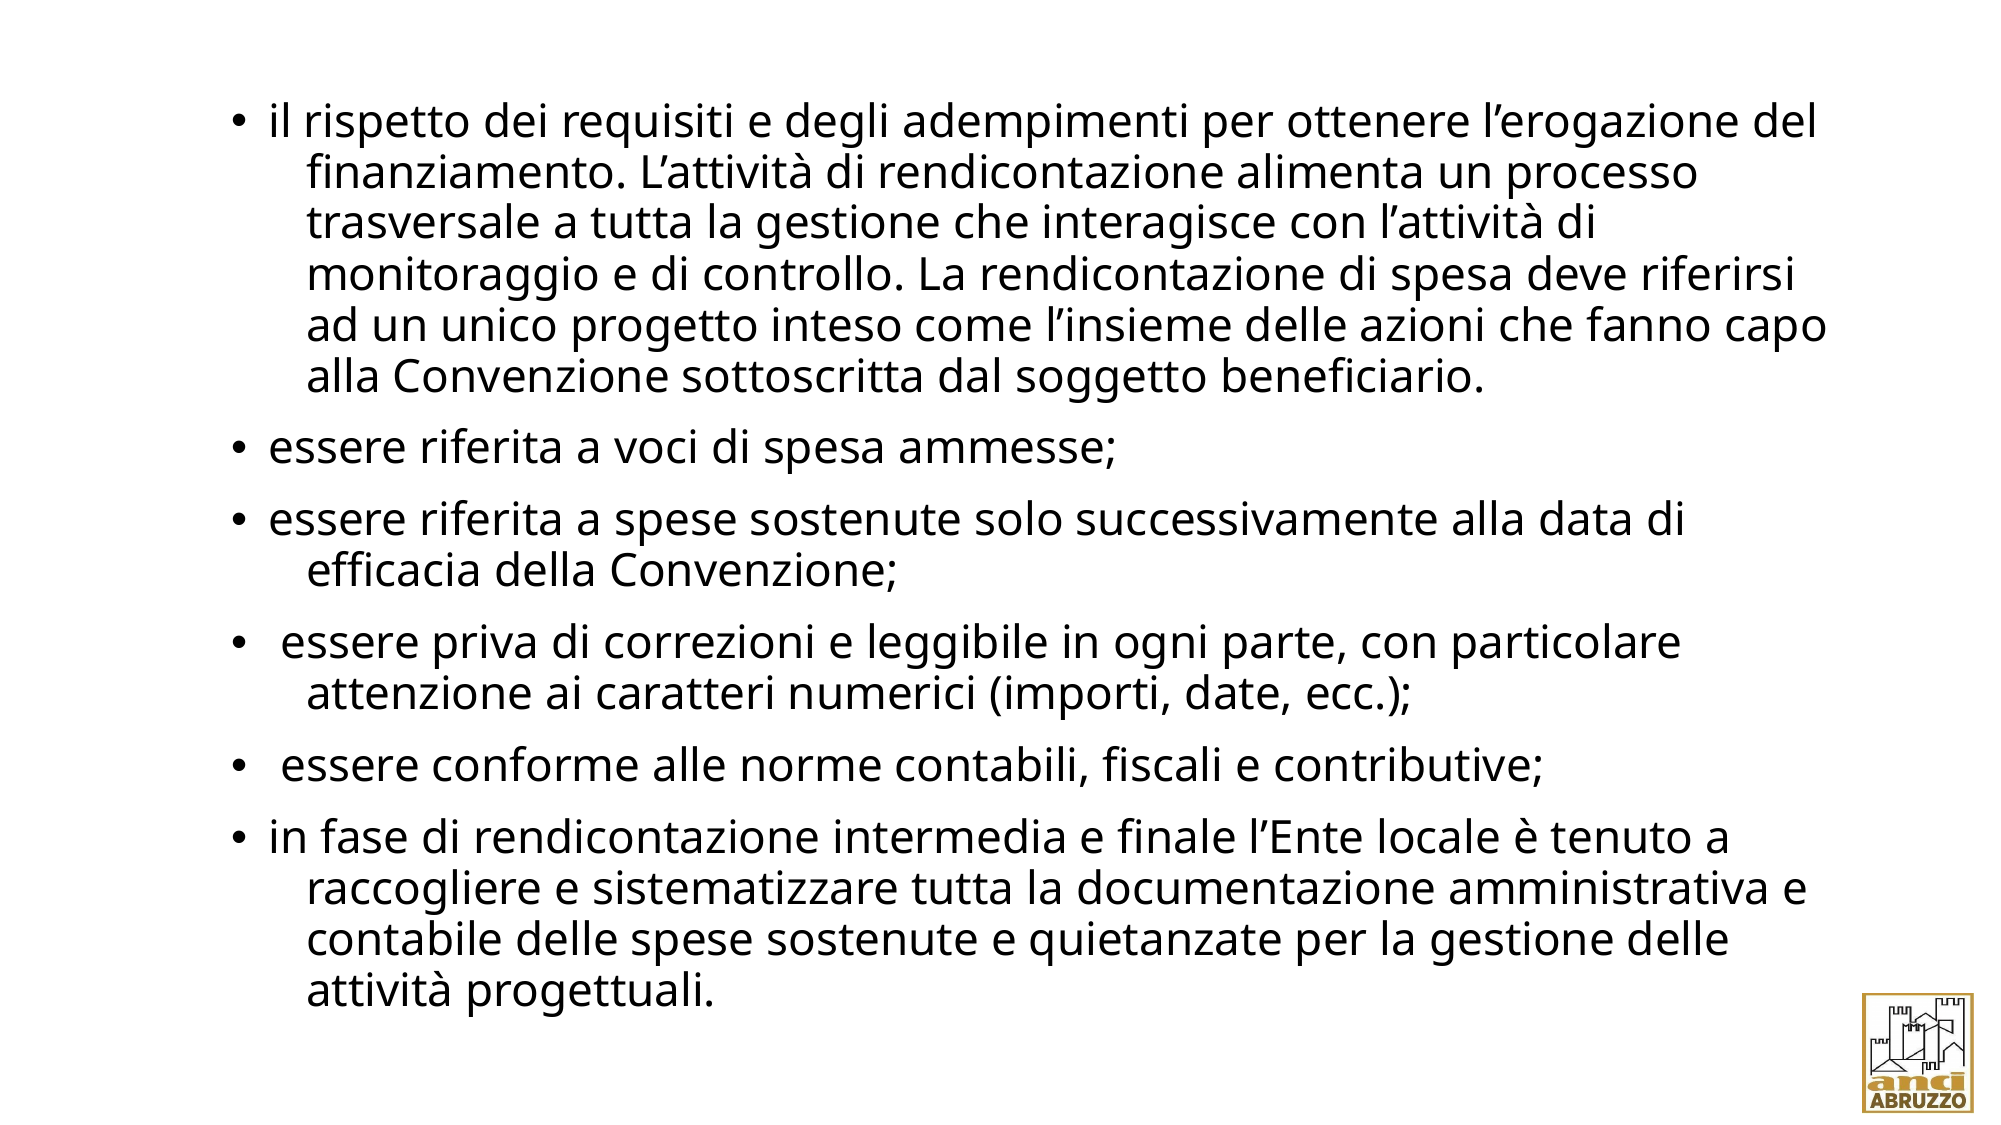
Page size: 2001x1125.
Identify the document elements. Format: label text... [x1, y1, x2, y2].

list il rispetto dei requisiti e degli adempimenti per ottenere l’erogazione del finanziamento. L’attività di rendicontazione alimenta un processo trasversale a tutta la gestione che interagisce con l’attività di monitoraggio e di controllo. La rendicontazione di spesa deve riferirsi ad un unico progetto inteso come l’insieme delle azioni che fanno capo alla Convenzione sottoscritta dal soggetto beneficiario. essere riferita a voci di spesa ammesse; essere riferita a spese sostenute solo successivamente alla data di efficacia della Convenzione; essere priva di correzioni e leggibile in ogni parte, con particolare attenzione ai caratteri numerici (importi, date, ecc.); essere conforme alle norme contabili, fiscali e contributive; in fase di rendicontazione intermedia e finale l’Ente locale è tenuto a raccogliere e sistematizzare tutta la documentazione amministrativa e contabile delle spese sostenute e quietanzate per la gestione delle attività progettuali. [216, 88, 1877, 1099]
